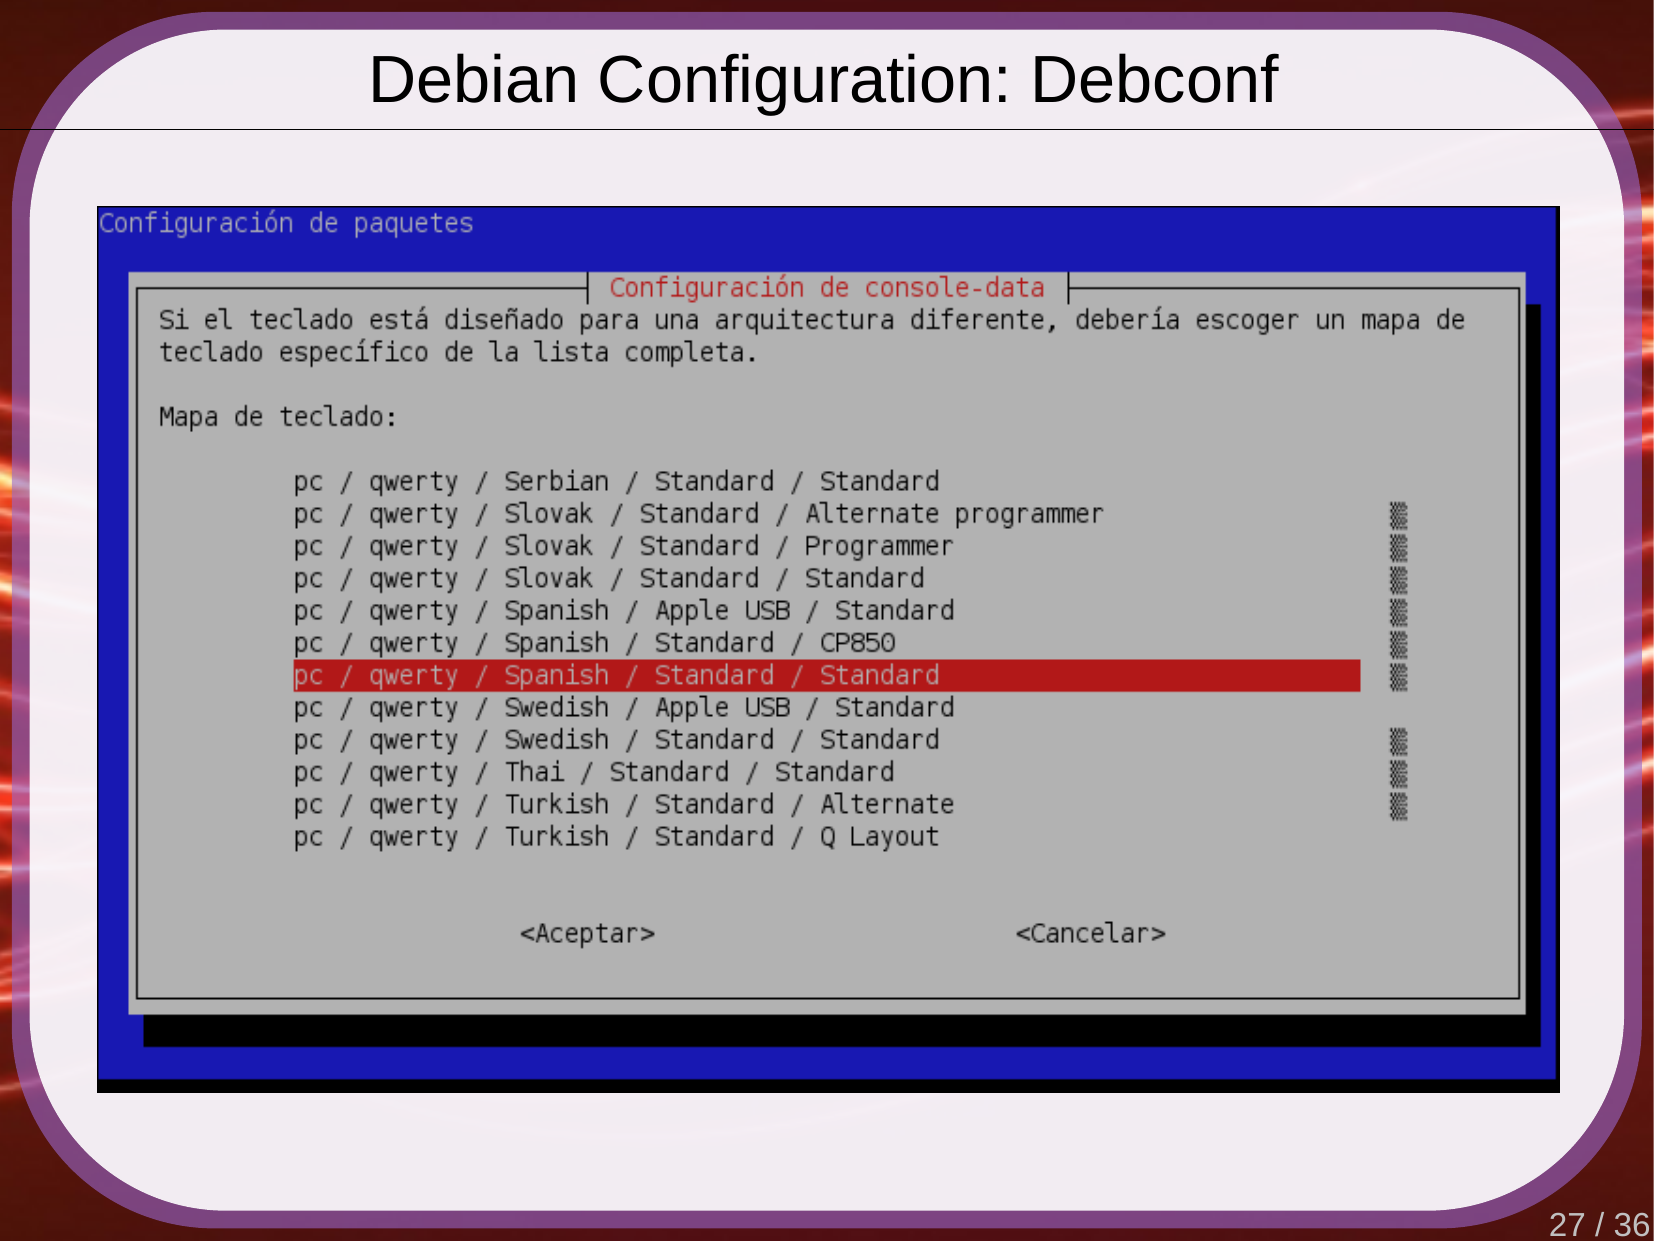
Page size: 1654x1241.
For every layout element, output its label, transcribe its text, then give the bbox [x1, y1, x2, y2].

picture [0, 0, 1654, 129]
picture [0, 130, 1654, 1241]
picture [97, 206, 1560, 1093]
title Debian Configuration: Debconf [82, 35, 1565, 125]
